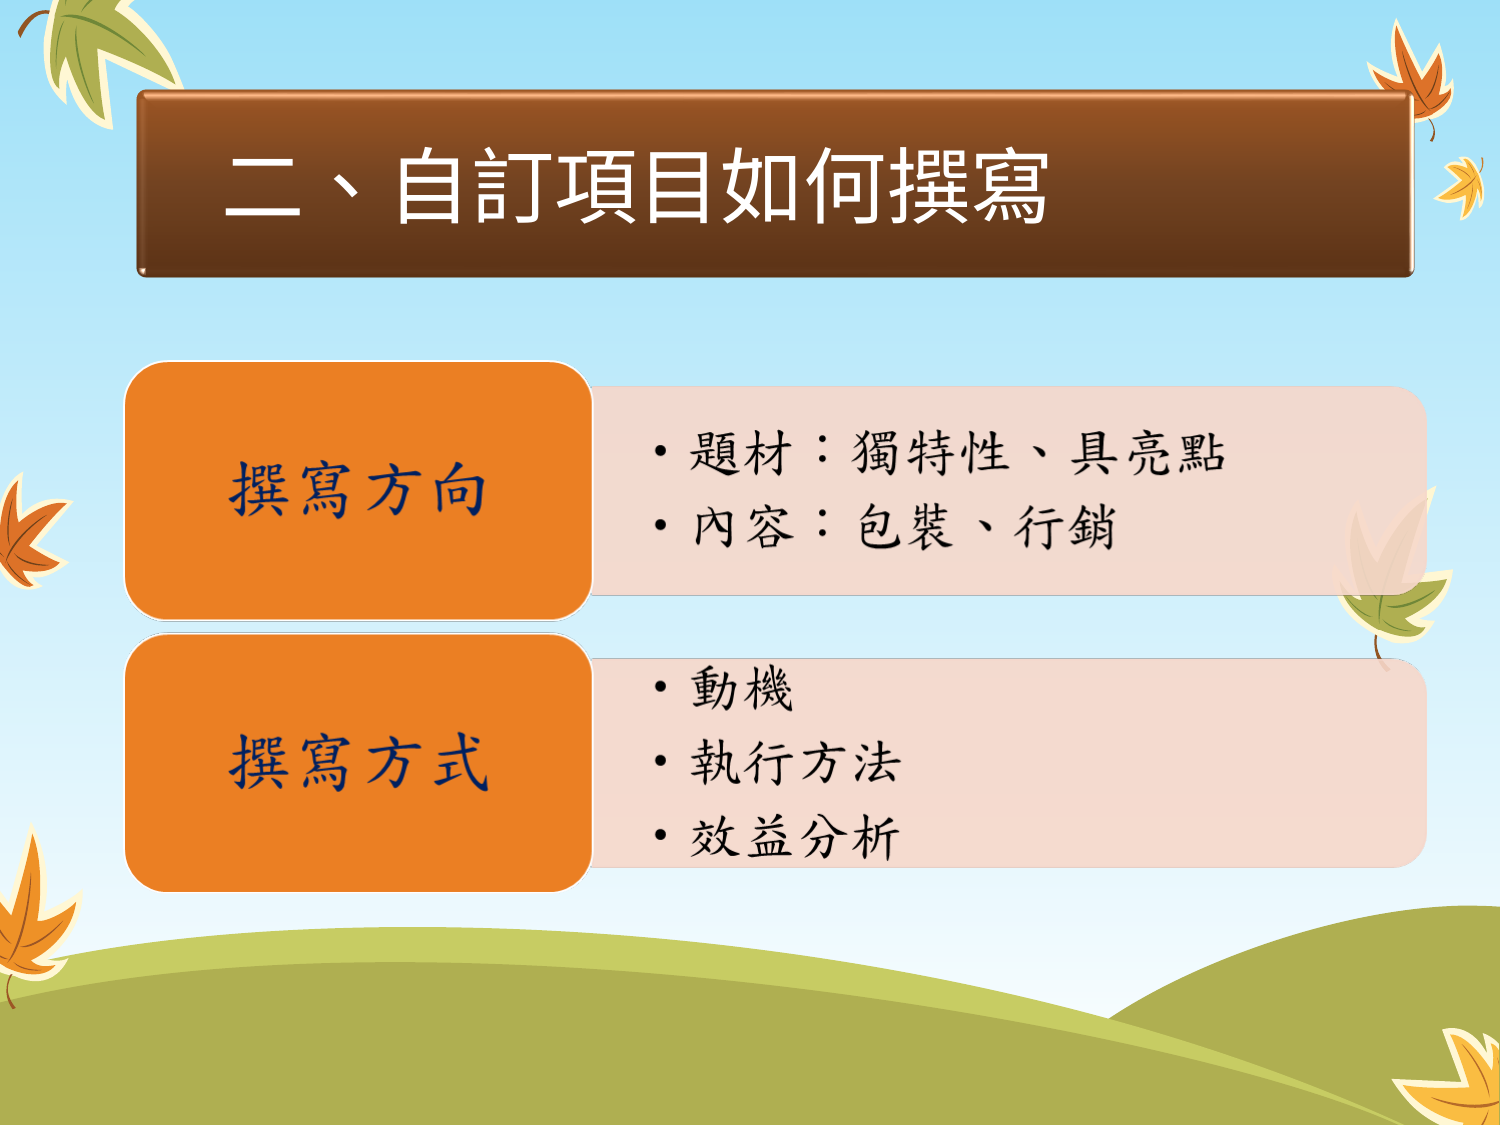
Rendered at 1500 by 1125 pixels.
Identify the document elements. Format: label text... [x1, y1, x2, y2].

picture [134, 54, 1423, 283]
picture [123, 360, 1427, 906]
text_box 二、自訂項目如何撰寫 [206, 126, 1365, 242]
